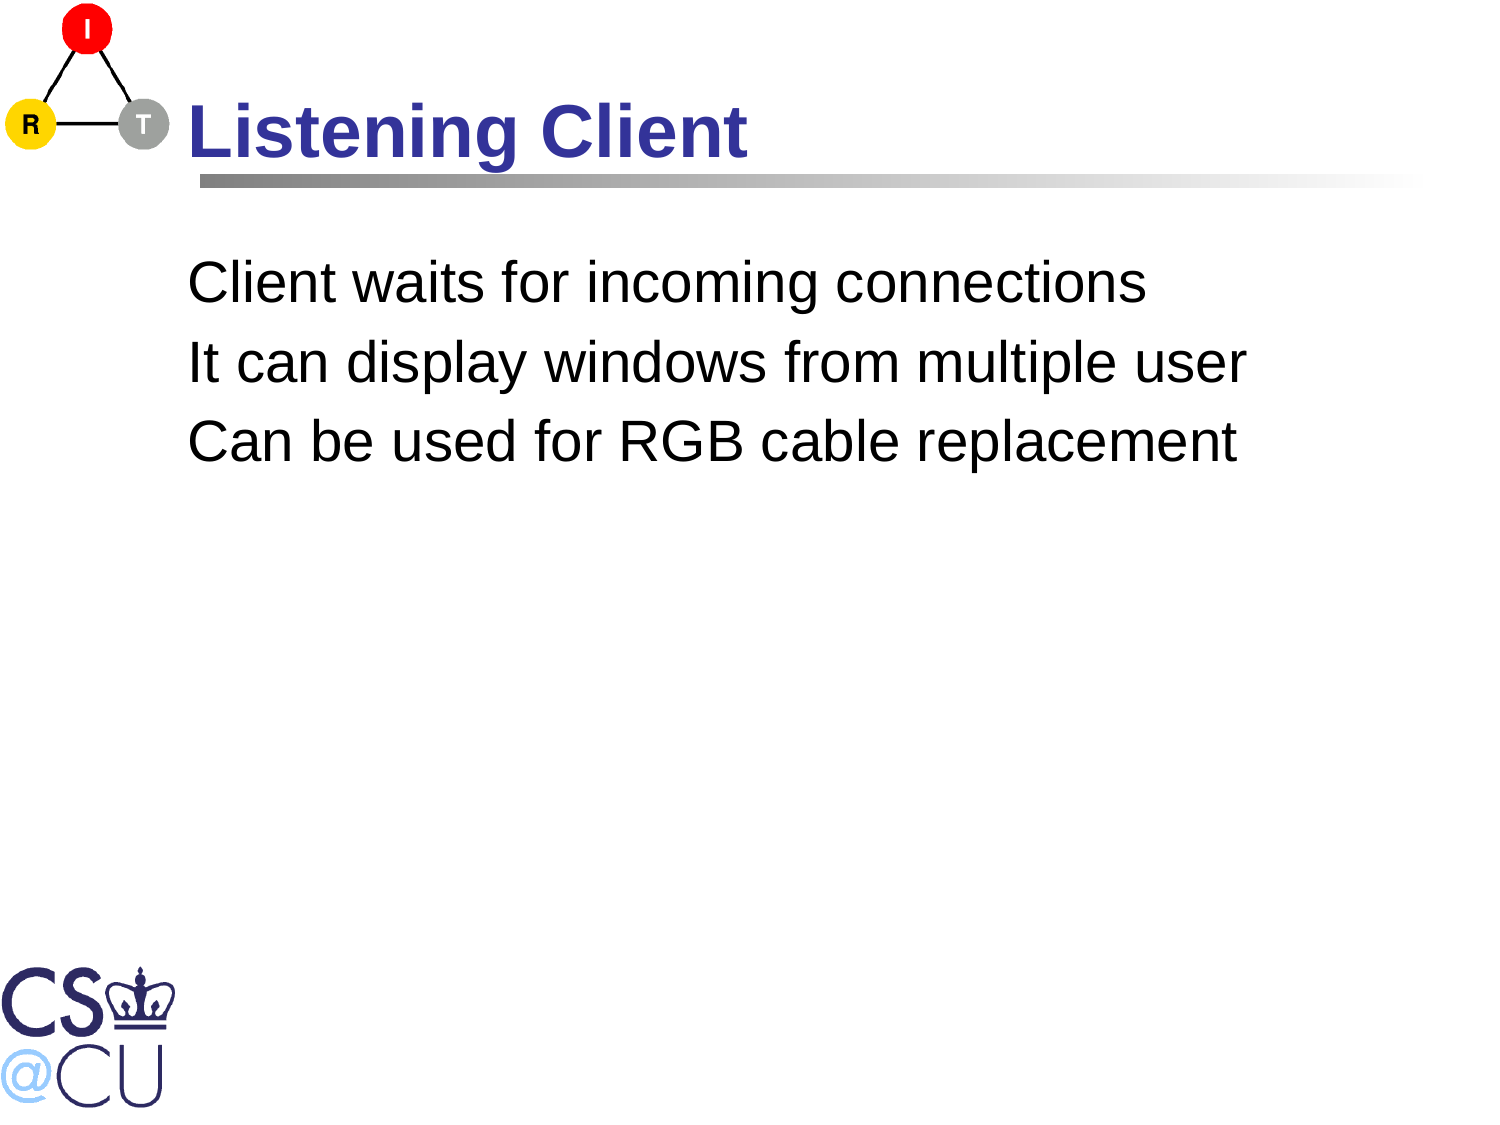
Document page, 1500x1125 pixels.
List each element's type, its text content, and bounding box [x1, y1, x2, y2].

picture [0, 949, 175, 1125]
list Client waits for incoming connections It can display windows from multiple user Can be used for RGB cable replacement [187, 249, 1463, 998]
title Listening Client [187, 44, 1463, 218]
picture [0, 0, 173, 154]
